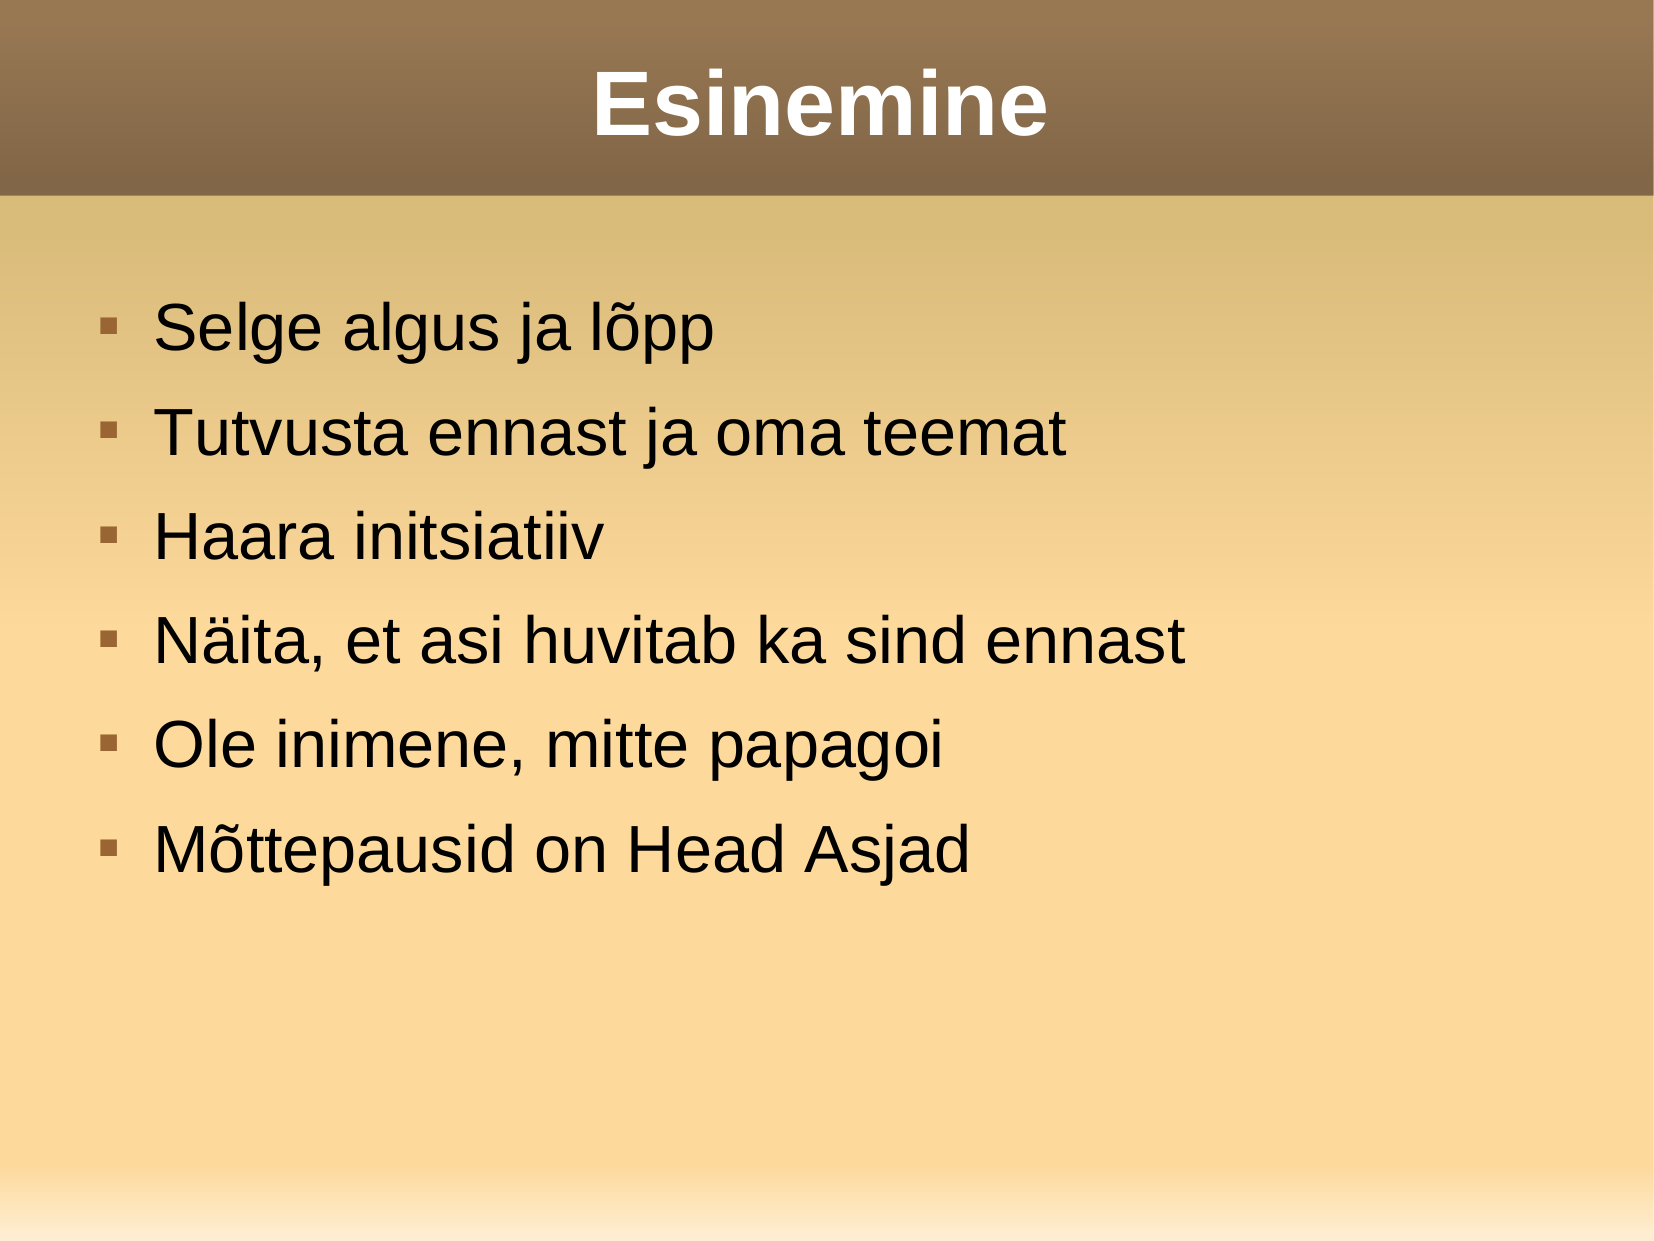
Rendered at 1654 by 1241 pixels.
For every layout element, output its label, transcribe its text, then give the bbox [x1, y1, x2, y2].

list Selge algus ja lõpp Tutvusta ennast ja oma teemat Haara initsiatiiv Näita, et asi huvitab ka sind ennast Ole inimene, mitte papagoi Mõttepausid on Head Asjad [82, 290, 1571, 1094]
picture [0, 0, 1654, 1241]
title Esinemine [76, 7, 1565, 200]
